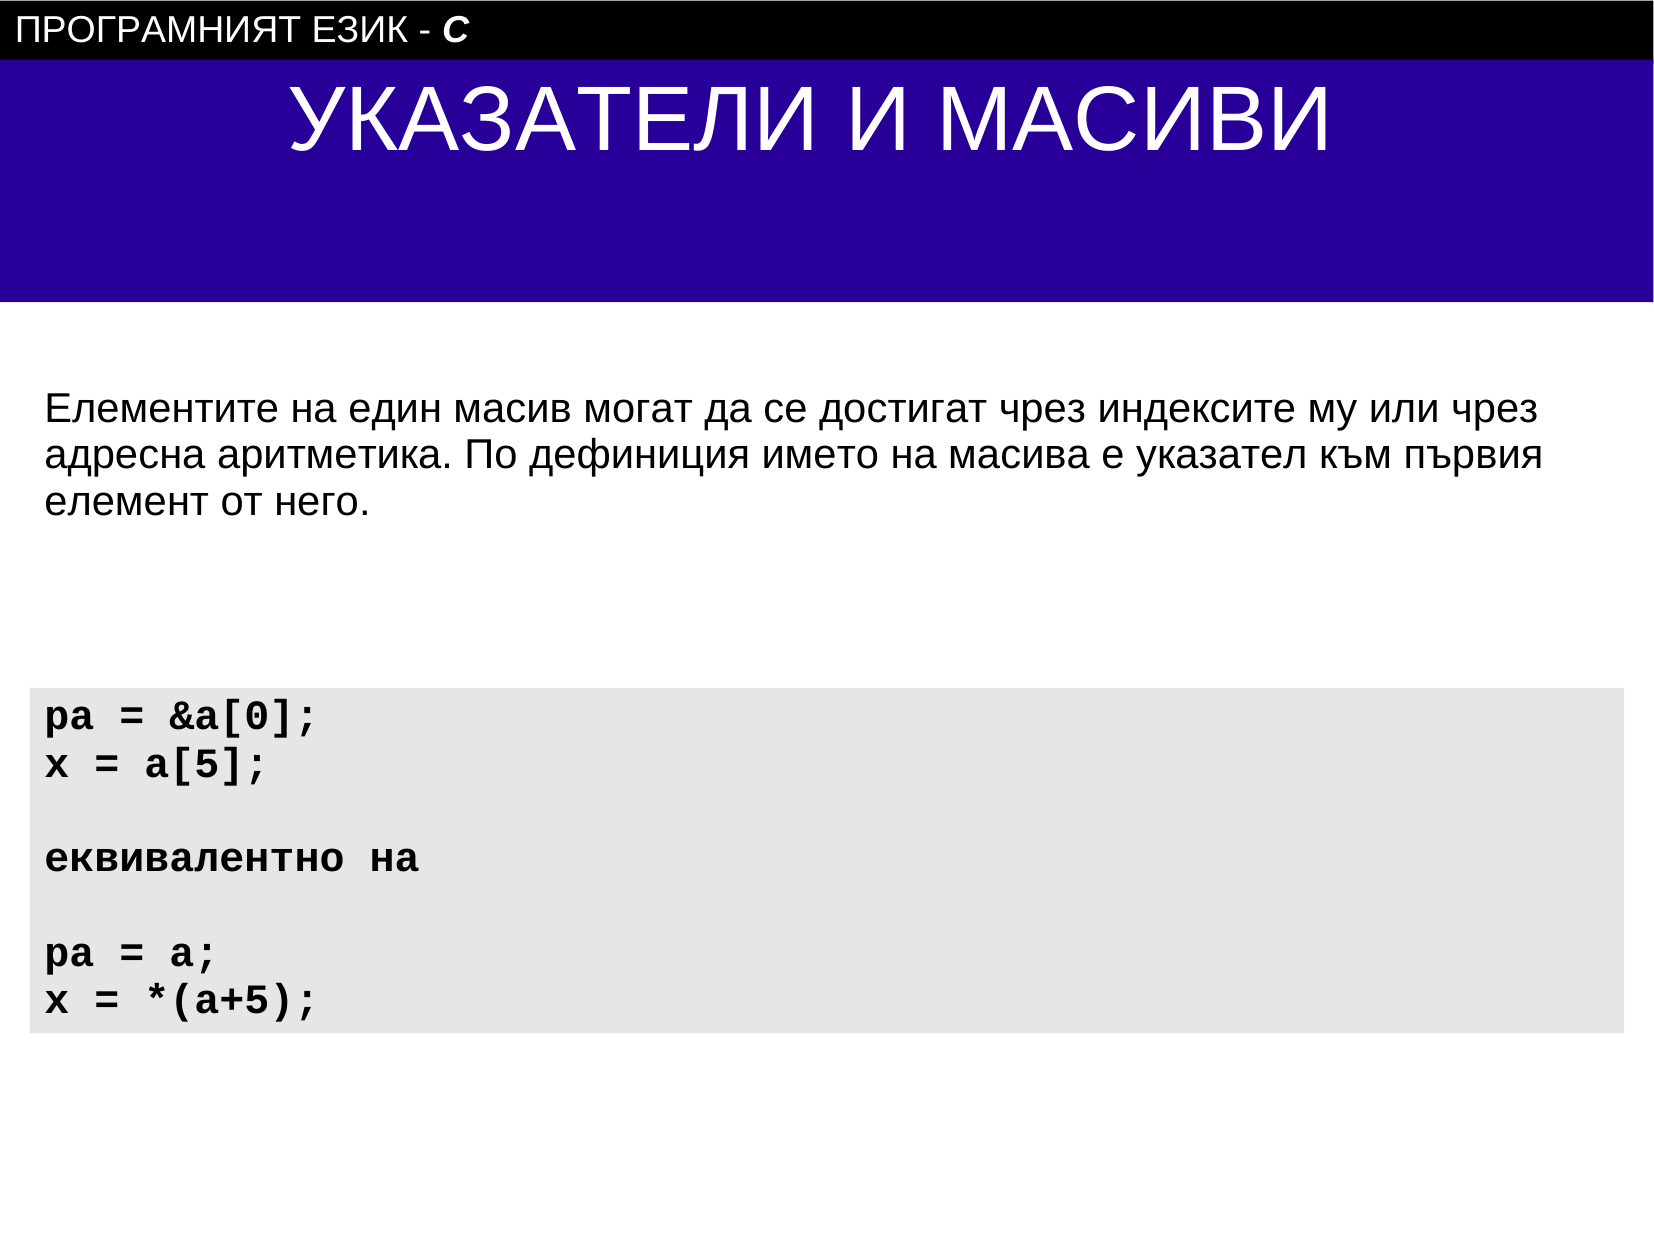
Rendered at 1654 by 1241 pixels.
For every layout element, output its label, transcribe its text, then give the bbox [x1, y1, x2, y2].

text_box УКАЗАТЕЛИ И МАСИВИ [0, 59, 1654, 303]
text_box pa = &a[0]; x = a[5]; еквивалентно на pa = a; x = *(a+5); [29, 687, 1625, 1024]
text_box Елементите на един масив могат да се достигат чрез индексите му или чрез адресна аритметика. По дефиниция името на масива е указател към първия елемент от него. [29, 377, 1595, 549]
text_box ПРОГРАМНИЯT ЕЗИК - С [0, 0, 1654, 59]
